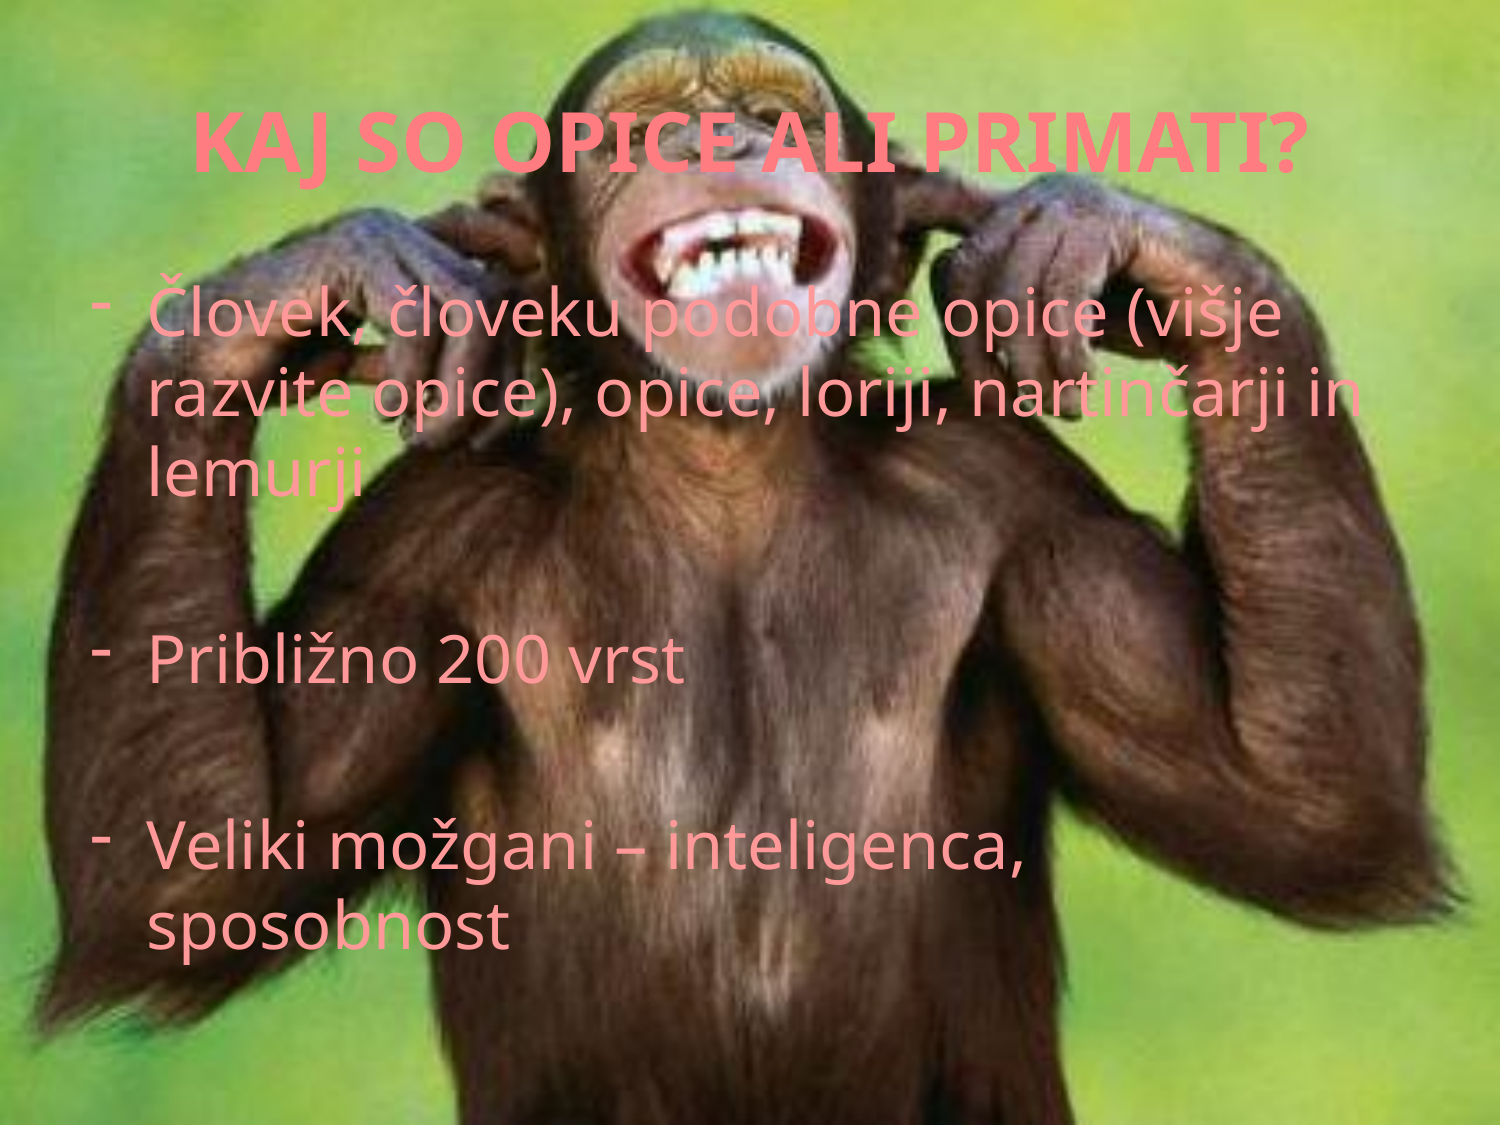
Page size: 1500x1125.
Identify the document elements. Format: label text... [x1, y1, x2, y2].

list Človek, človeku podobne opice (višje razvite opice), opice, loriji, nartinčarji in lemurji Približno 200 vrst Veliki možgani – inteligenca, sposobnost [75, 262, 1425, 1005]
picture [0, 0, 1500, 1125]
title KAJ SO OPICE ALI PRIMATI? [75, 45, 1425, 233]
